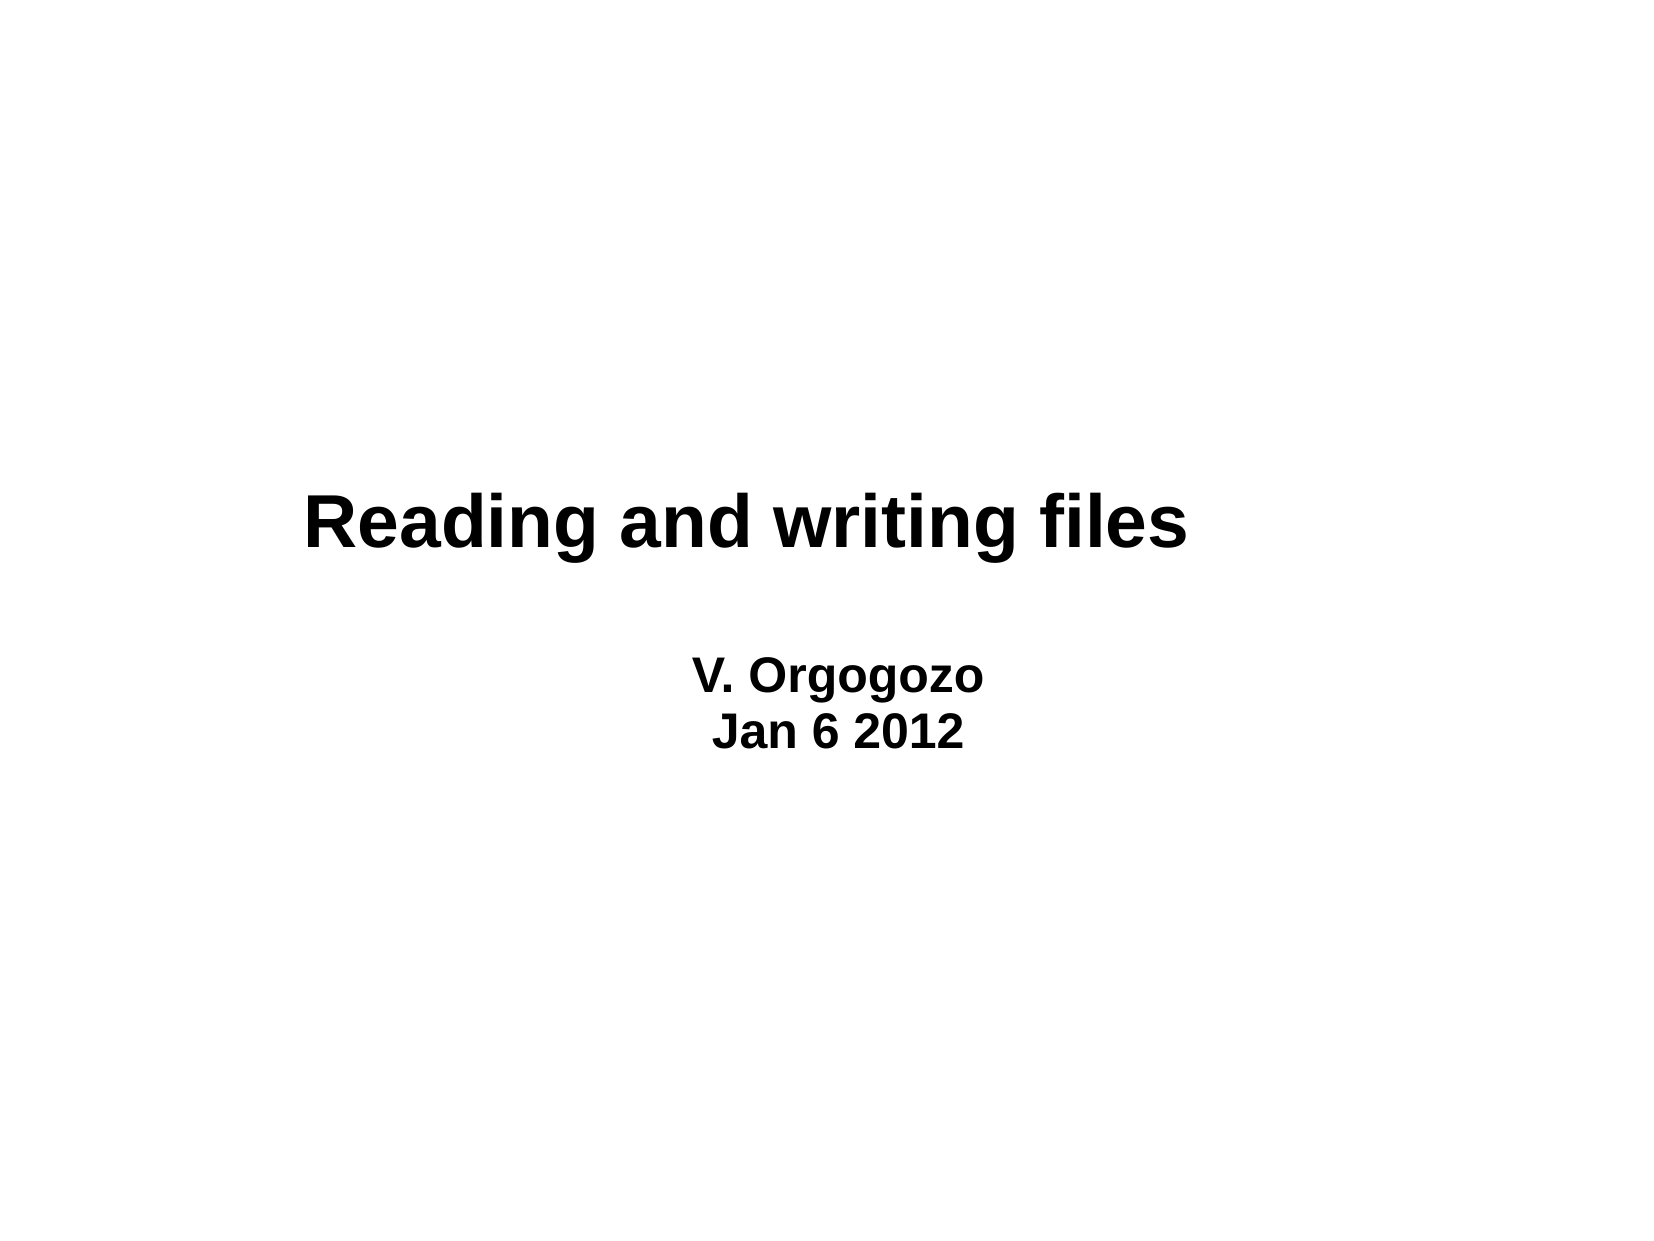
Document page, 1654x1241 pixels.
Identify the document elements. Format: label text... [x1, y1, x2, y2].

text_box Reading and writing files V. Orgogozo Jan 6 2012 [288, 472, 1388, 767]
